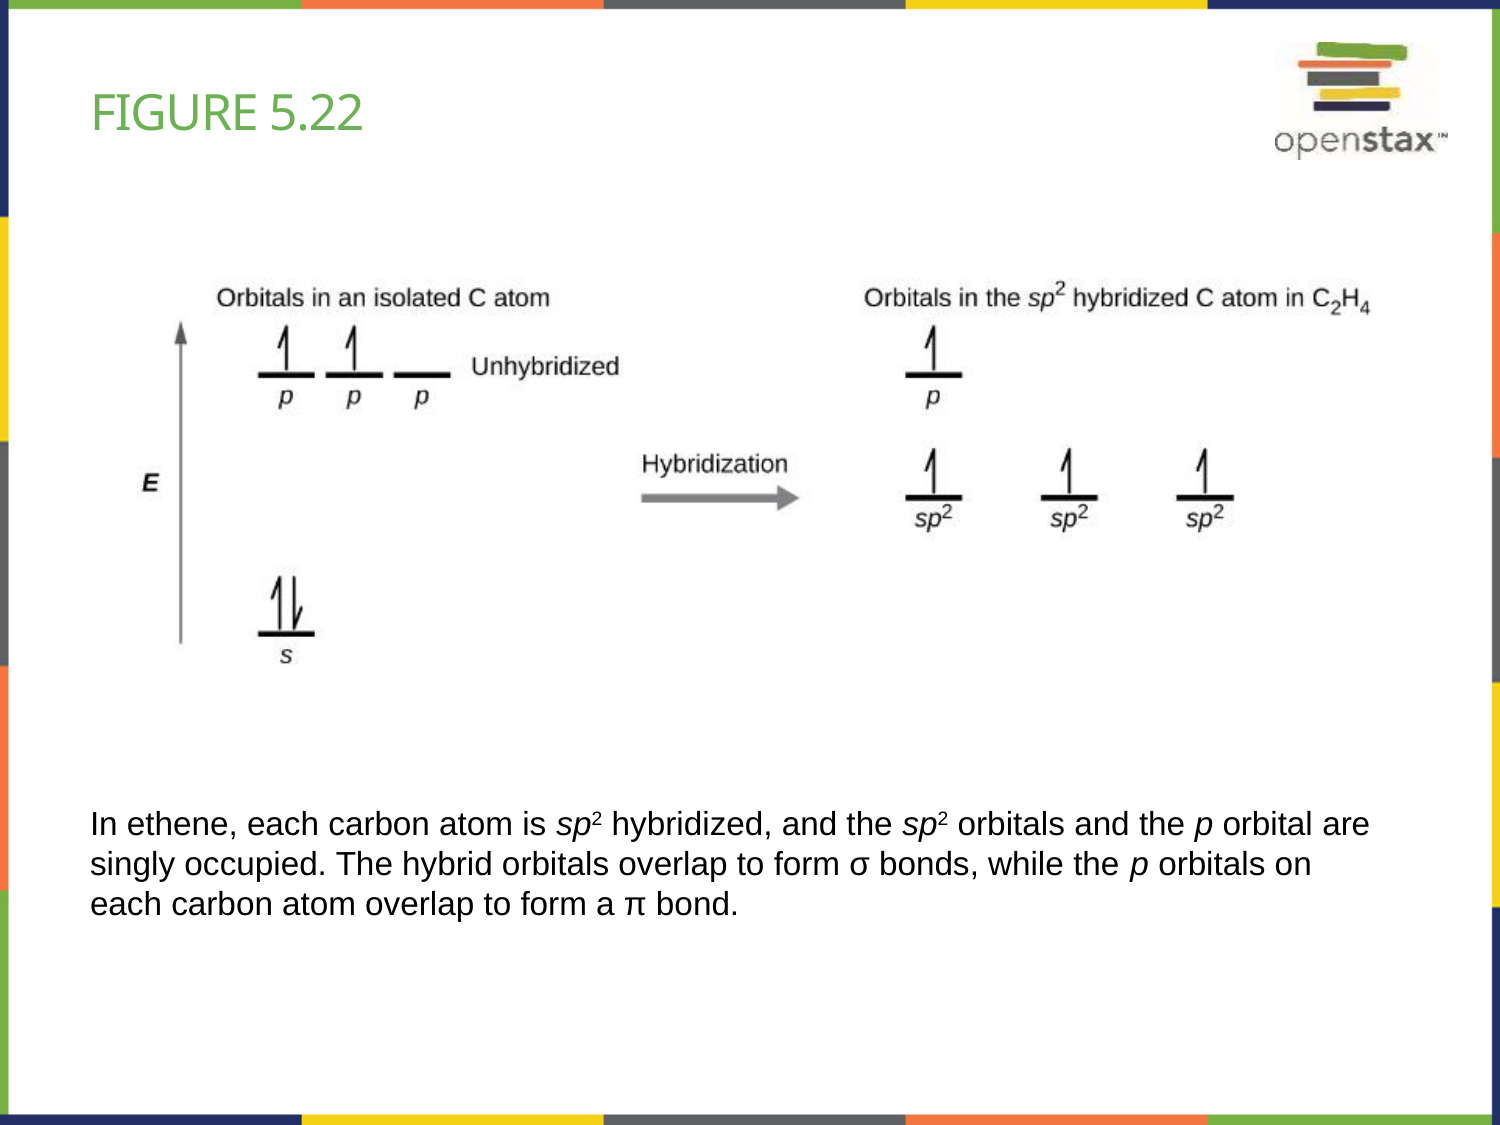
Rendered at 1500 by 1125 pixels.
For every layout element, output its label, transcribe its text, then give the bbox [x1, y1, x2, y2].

title Figure 5.22 [75, 39, 1398, 148]
list In ethene, each carbon atom is sp2 hybridized, and the sp2 orbitals and the p orbital are singly occupied. The hybrid orbitals overlap to form σ bonds, while the p orbitals on each carbon atom overlap to form a π bond. [75, 794, 1398, 986]
picture [0, 0, 1500, 1125]
